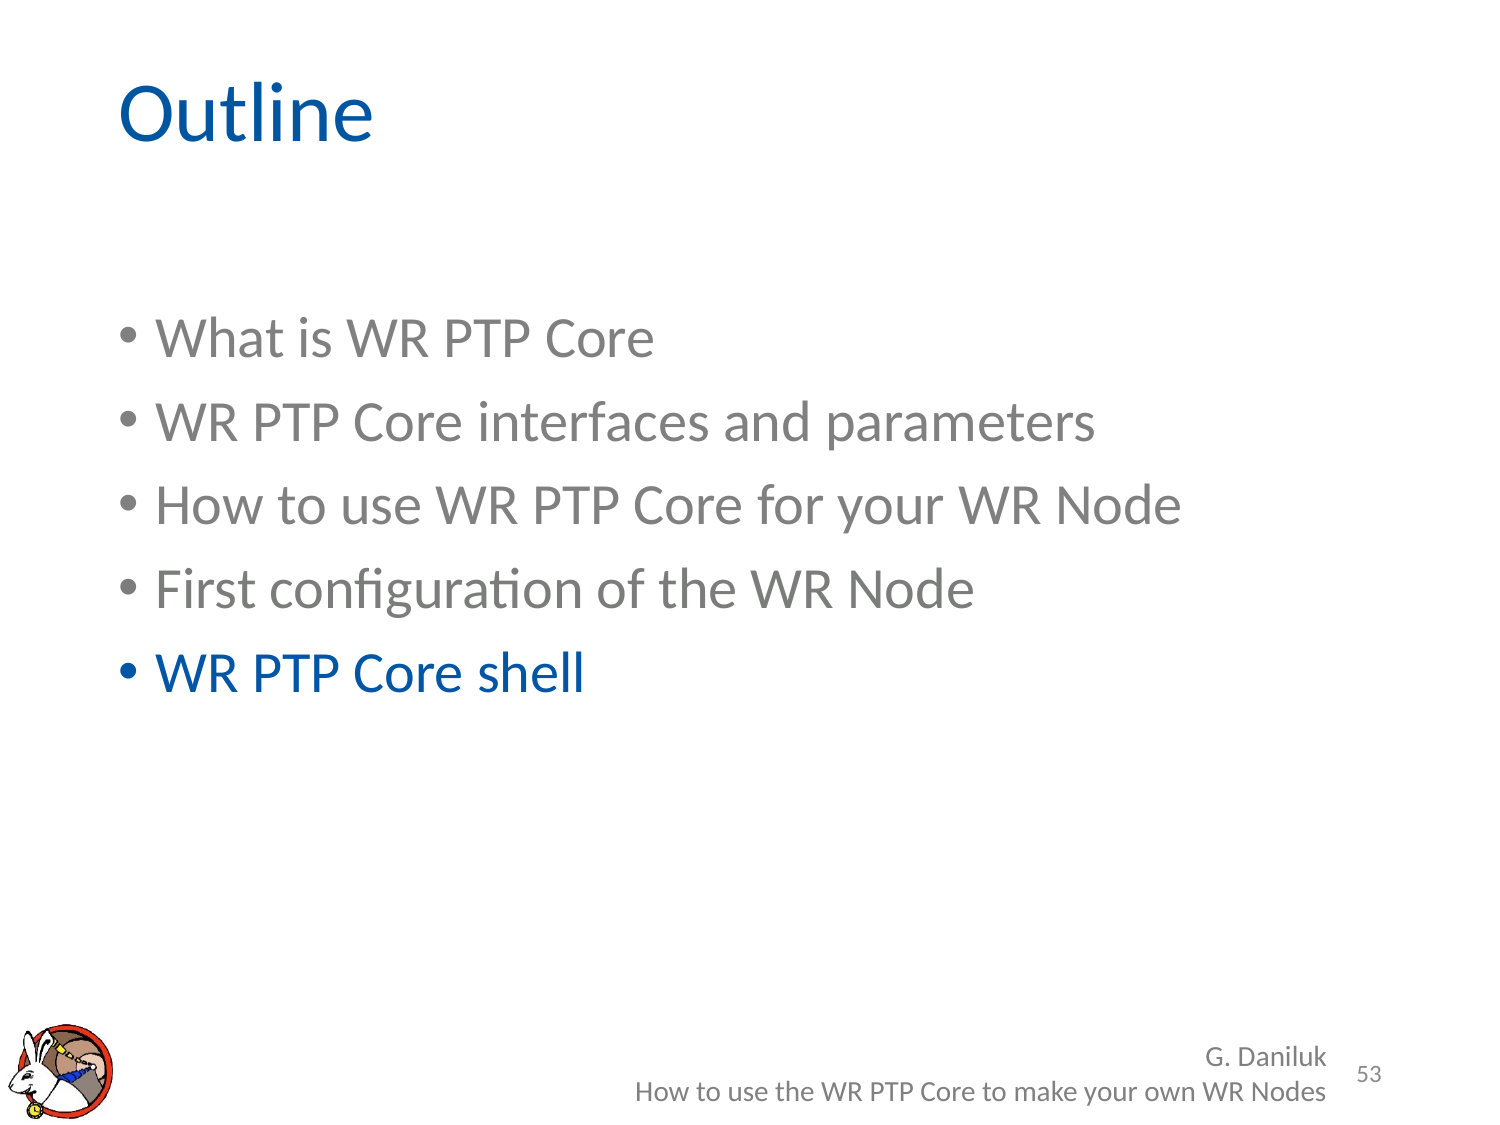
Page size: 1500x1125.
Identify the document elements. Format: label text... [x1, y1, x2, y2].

slide_number <number> [1342, 1042, 1397, 1103]
picture [7, 1024, 113, 1121]
text_box G. Daniluk How to use the WR PTP Core to make your own WR Nodes [112, 1029, 1342, 1115]
title Outline [103, 59, 1397, 169]
list What is WR PTP Core WR PTP Core interfaces and parameters How to use WR PTP Core for your WR Node First configuration of the WR Node WR PTP Core shell [103, 299, 1397, 1014]
